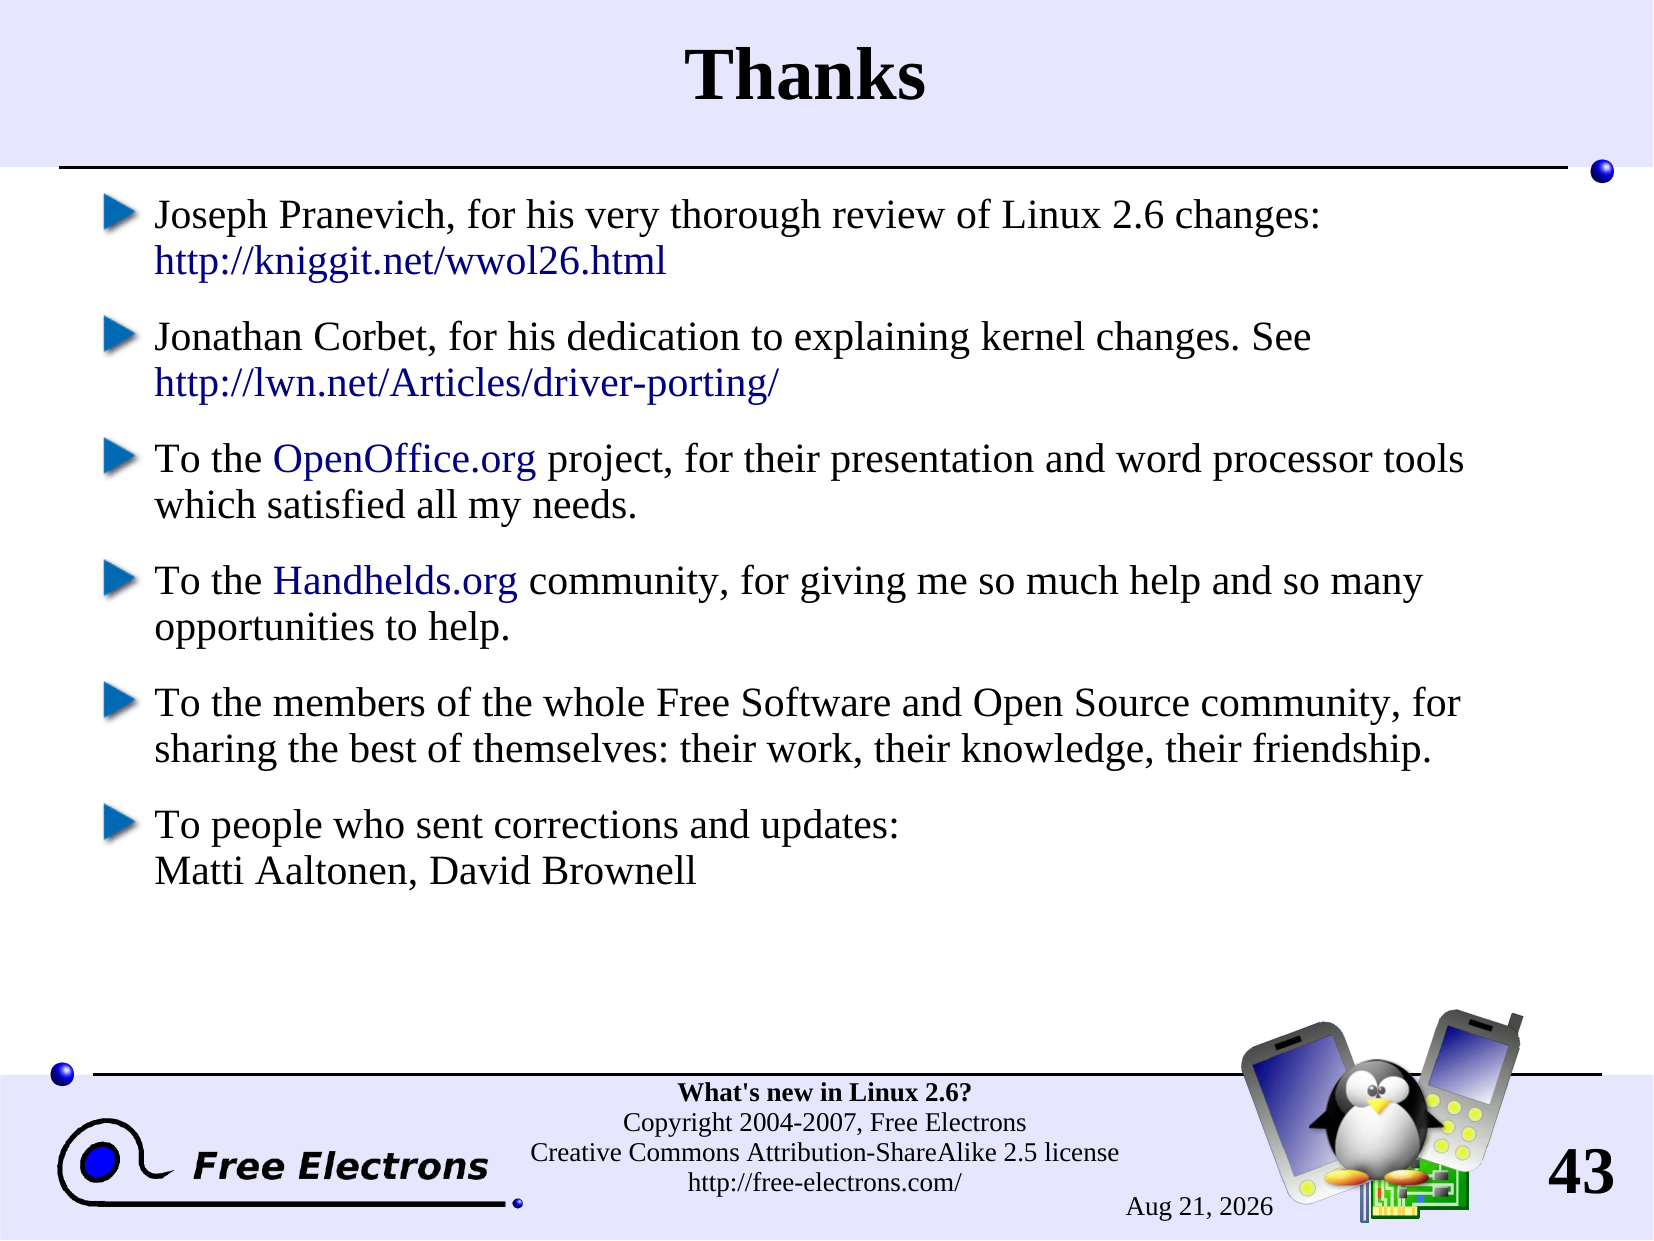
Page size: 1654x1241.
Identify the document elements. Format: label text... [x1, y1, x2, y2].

picture [50, 1107, 527, 1216]
picture [1225, 1000, 1538, 1241]
list Joseph Pranevich, for his very thorough review of Linux 2.6 changes: http://kniggit.net/wwol26.html Jonathan Corbet, for his dedication to explaining kernel changes. See http://lwn.net/Articles/driver-porting/ To the OpenOffice.org project, for their presentation and word processor tools which satisfied all my needs. To the Handhelds.org community, for giving me so much help and so many opportunities to help. To the members of the whole Free Software and Open Source community, for sharing the best of themselves: their work, their knowledge, their friendship. To people who sent corrections and updates: Matti Aaltonen, David Brownell [83, 191, 1496, 1041]
title Thanks [60, 25, 1551, 124]
